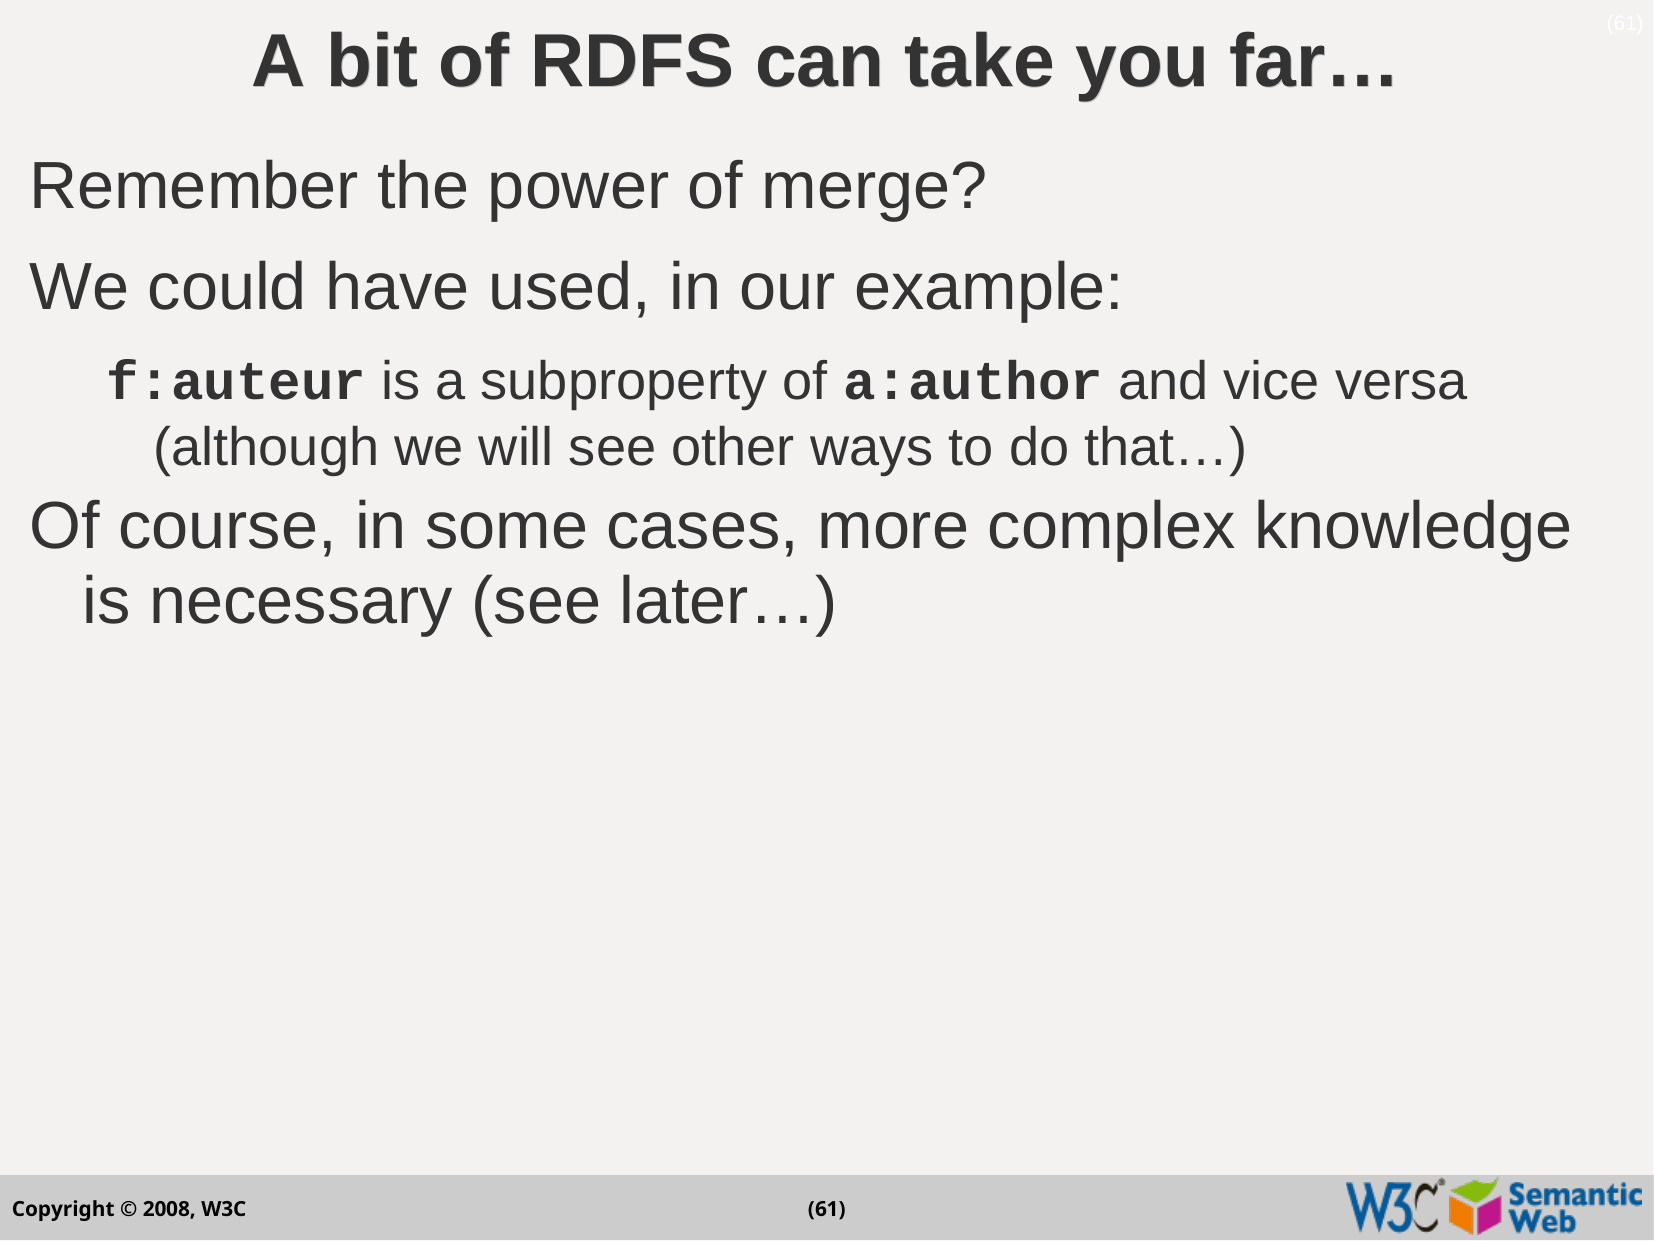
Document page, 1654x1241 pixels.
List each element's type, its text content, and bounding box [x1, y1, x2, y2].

title A bit of RDFS can take you far… [0, 0, 1654, 119]
list Remember the power of merge? We could have used, in our example: f:auteur is a subproperty of a:author and vice versa (although we will see other ways to do that…) Of course, in some cases, more complex knowledge is necessary (see later…) [11, 147, 1607, 1119]
picture [1346, 1175, 1642, 1235]
